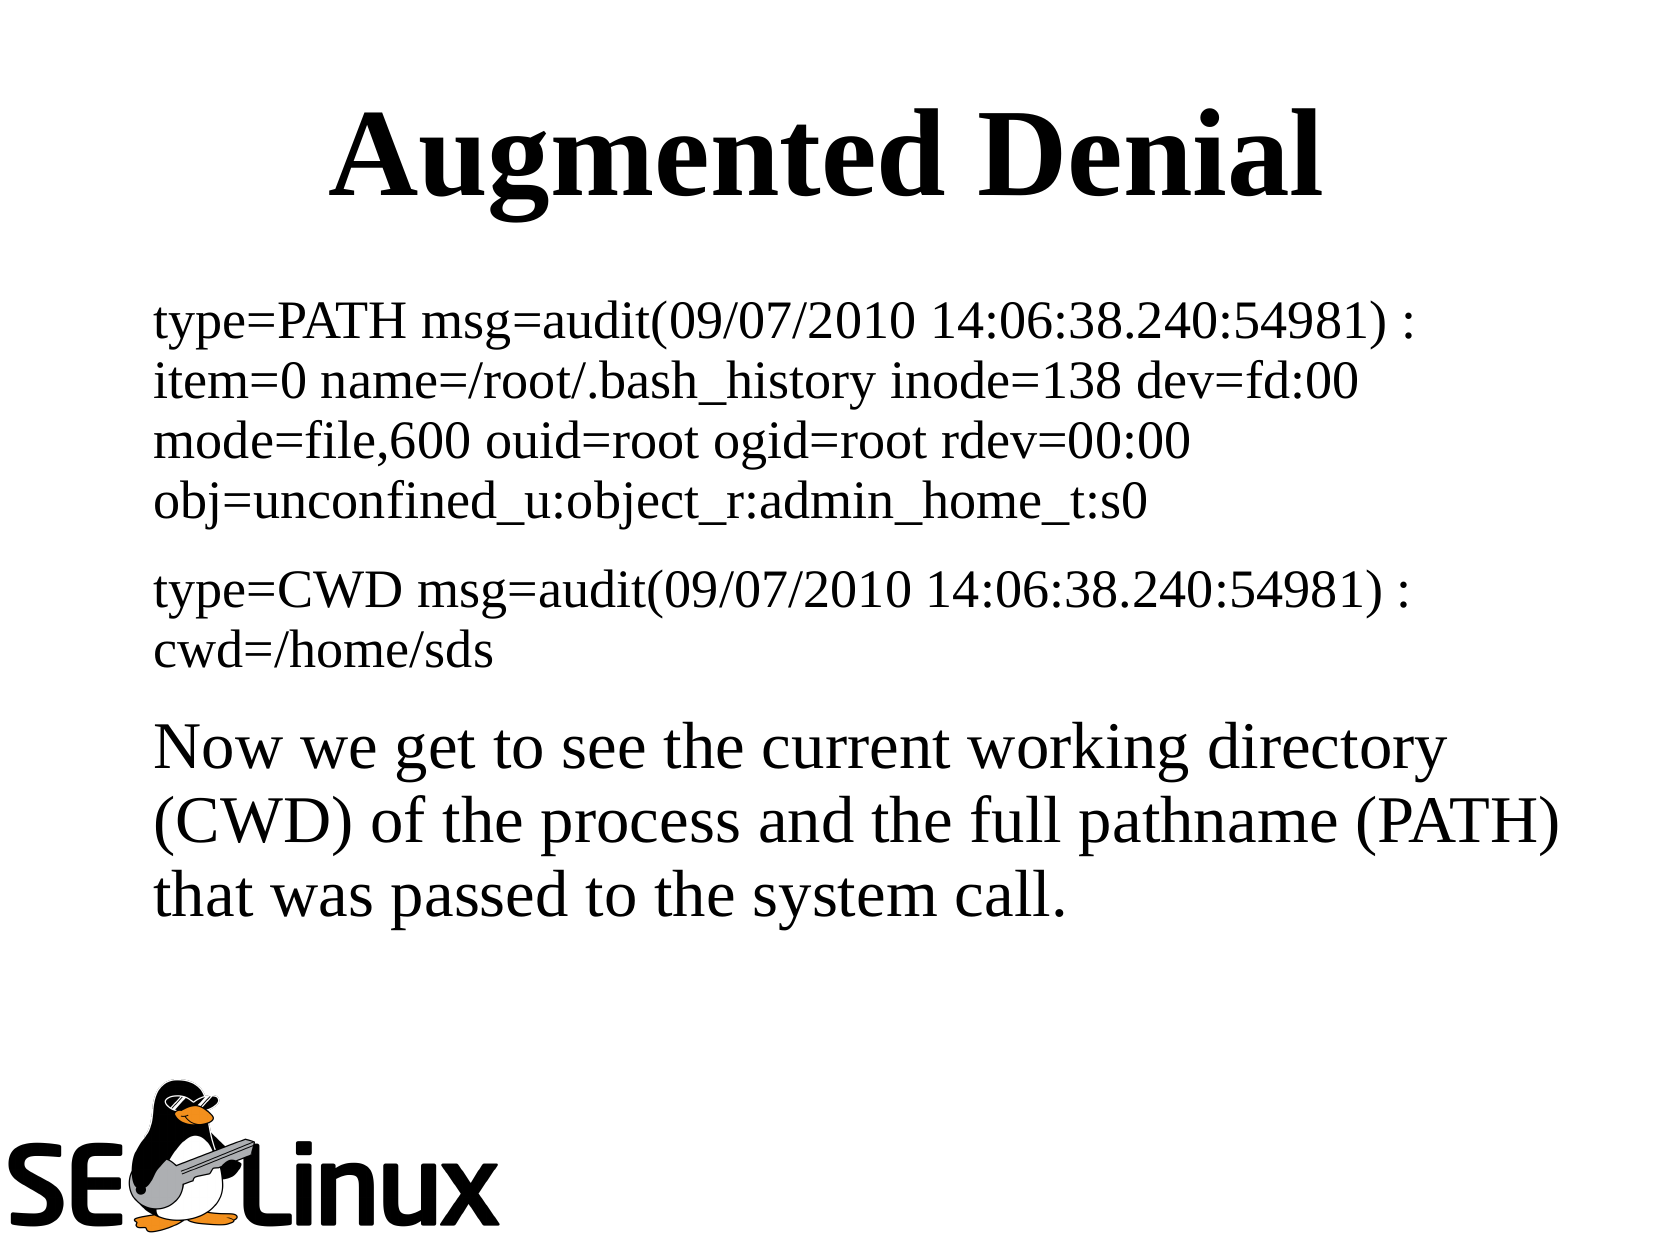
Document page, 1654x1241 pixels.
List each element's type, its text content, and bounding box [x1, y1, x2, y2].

picture [0, 919, 526, 1241]
title Augmented Denial [82, 49, 1571, 257]
list type=PATH msg=audit(09/07/2010 14:06:38.240:54981) : item=0 name=/root/.bash_history inode=138 dev=fd:00 mode=file,600 ouid=root ogid=root rdev=00:00 obj=unconfined_u:object_r:admin_home_t:s0 type=CWD msg=audit(09/07/2010 14:06:38.240:54981) : cwd=/home/sds Now we get to see the current working directory (CWD) of the process and the full pathname (PATH) that was passed to the system call. [82, 290, 1571, 1010]
